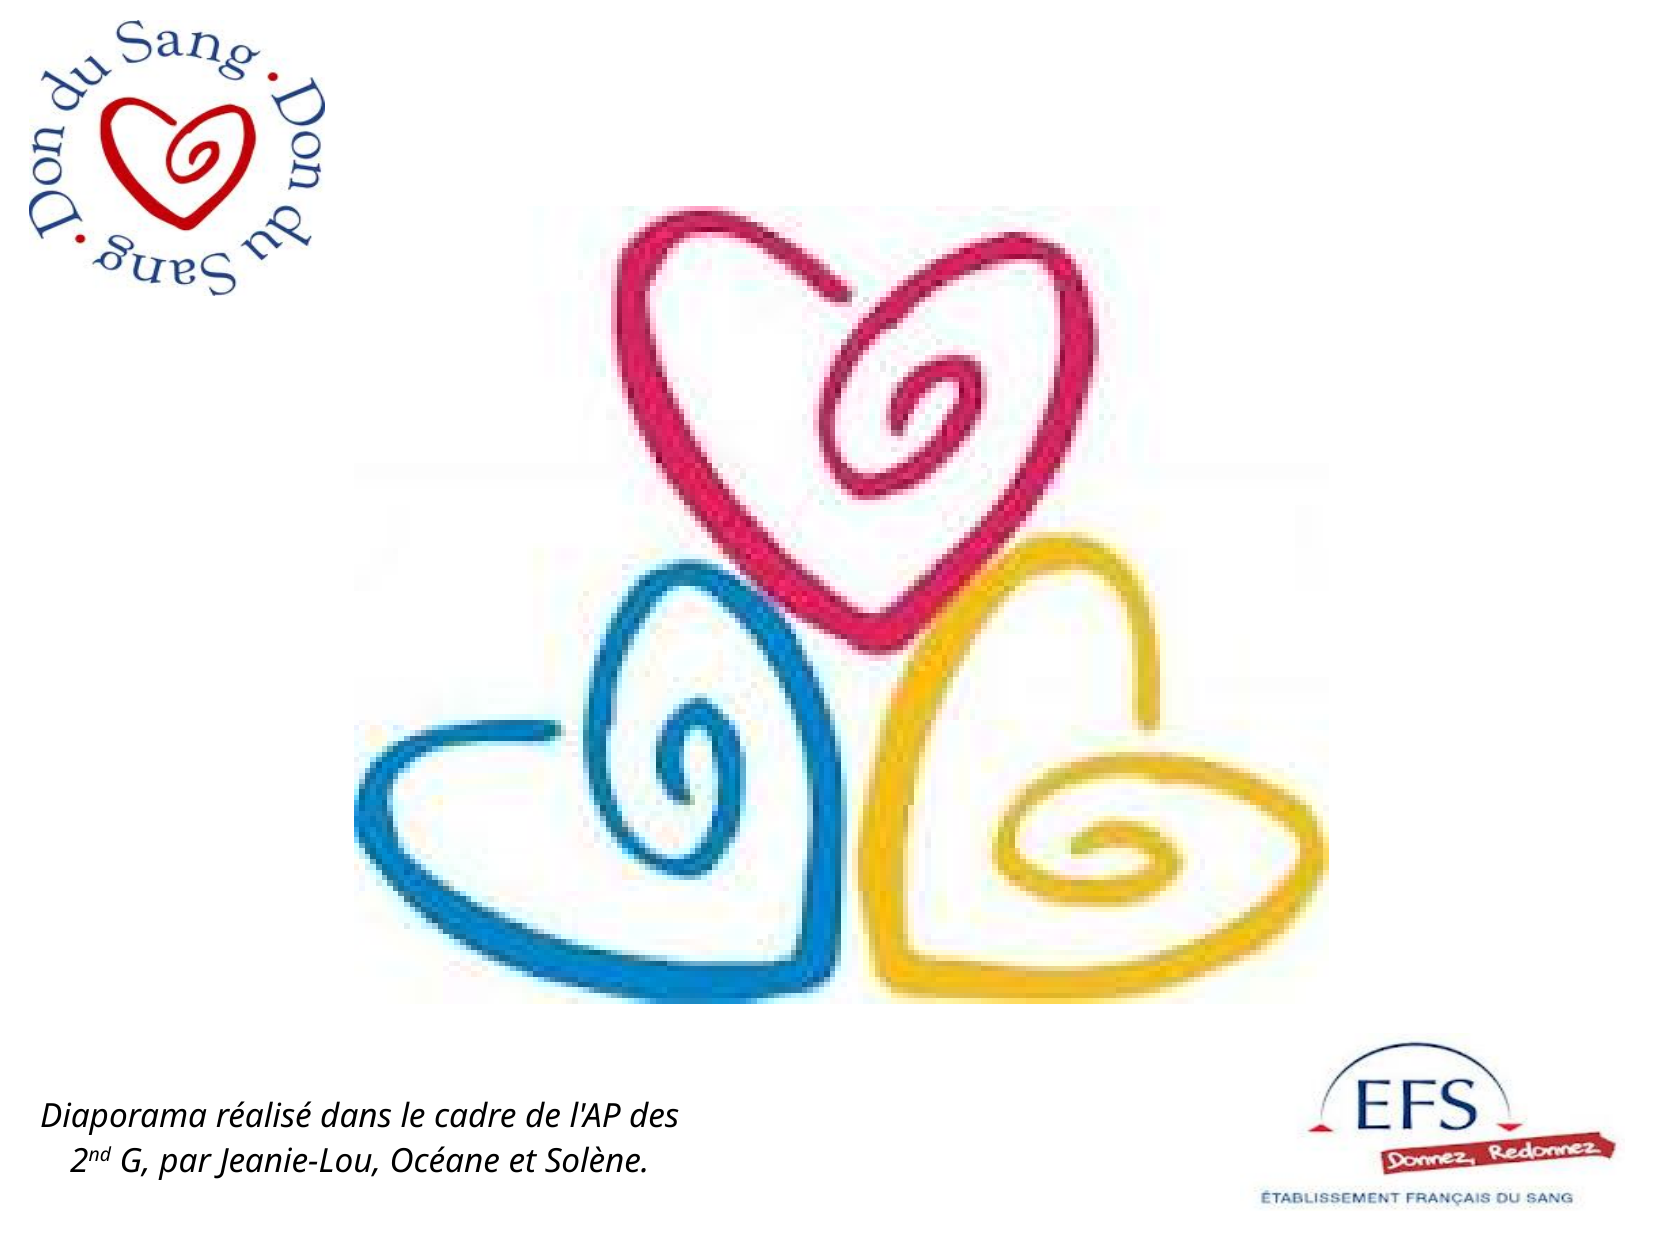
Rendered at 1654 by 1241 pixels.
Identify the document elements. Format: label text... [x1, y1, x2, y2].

picture [29, 20, 325, 296]
subtitle Diaporama réalisé dans le cadre de l'AP des 2nd G, par Jeanie-Lou, Océane et Solène. [29, 1062, 691, 1211]
picture [1240, 1033, 1625, 1211]
picture [354, 206, 1329, 1004]
